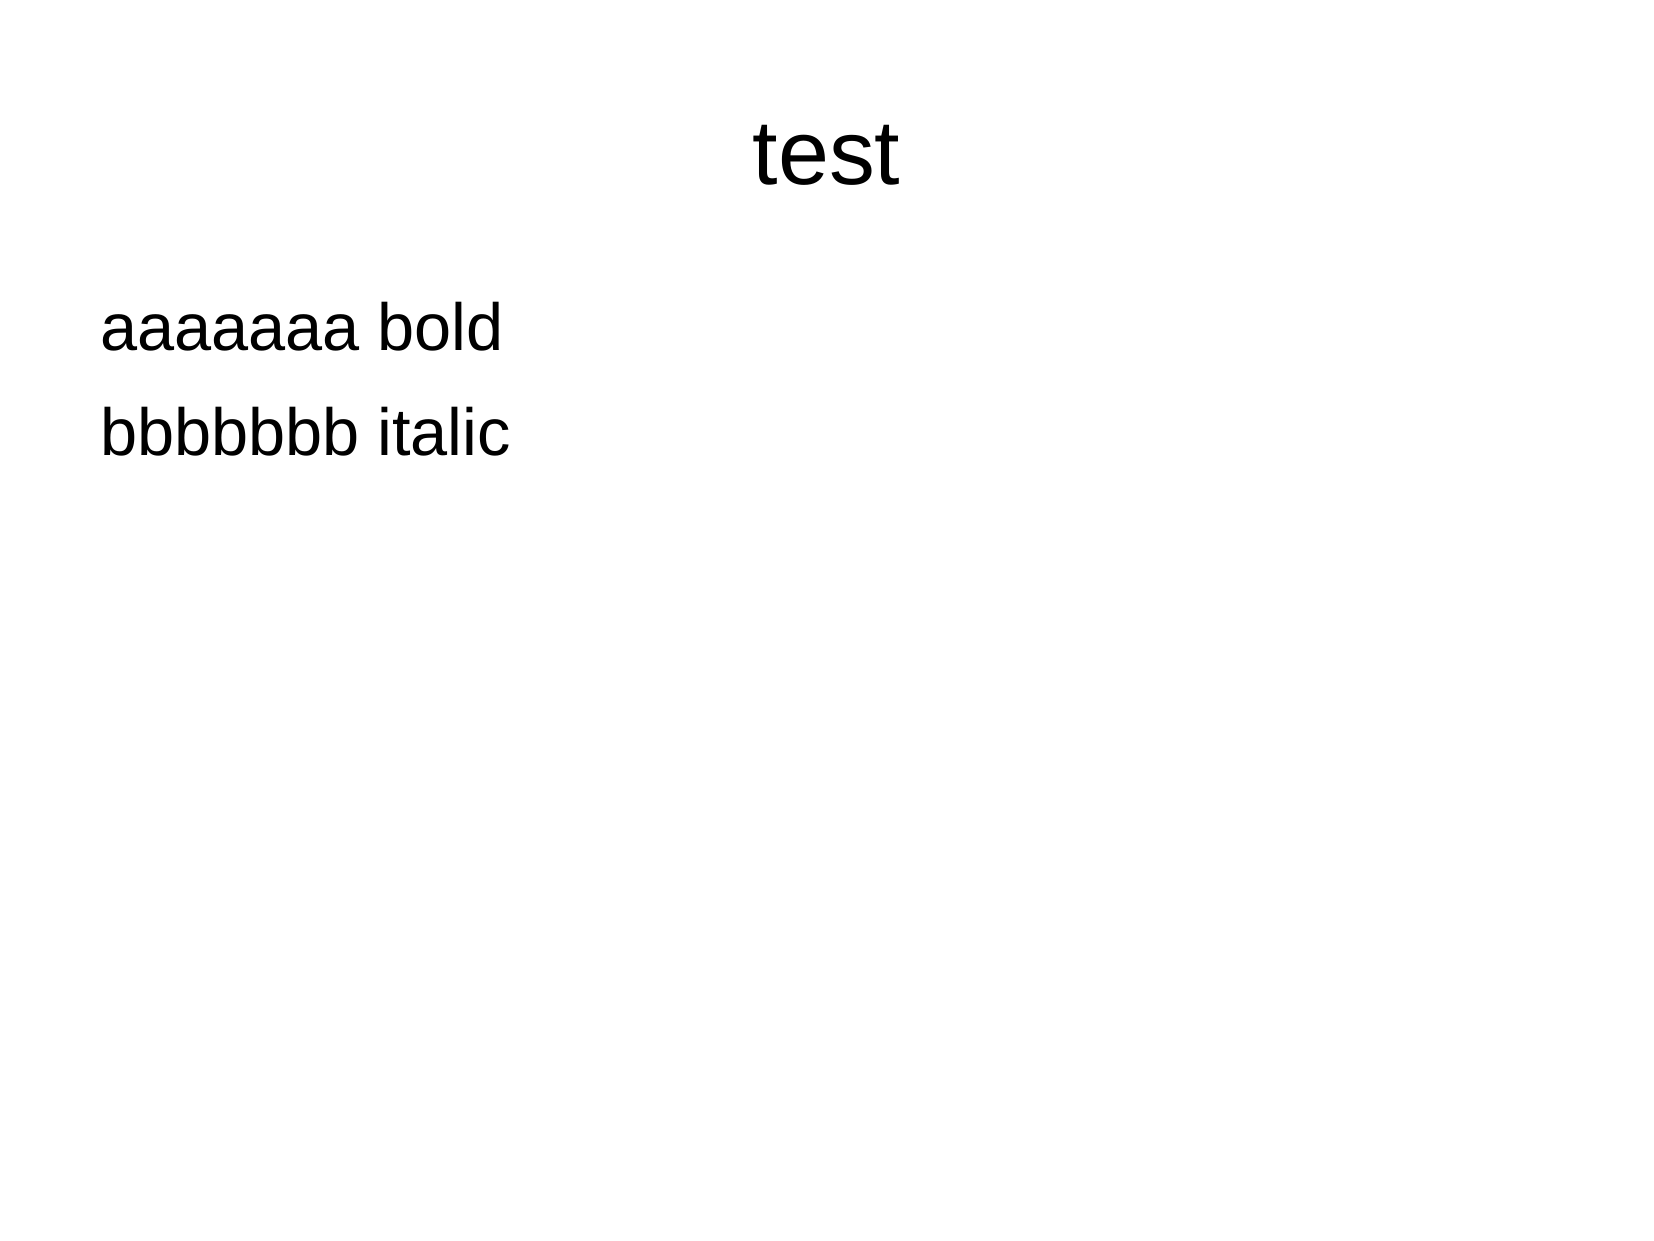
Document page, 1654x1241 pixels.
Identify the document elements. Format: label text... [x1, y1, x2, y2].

title test [82, 56, 1571, 250]
list aaaaaaa bold bbbbbbb italic [82, 290, 1571, 1094]
